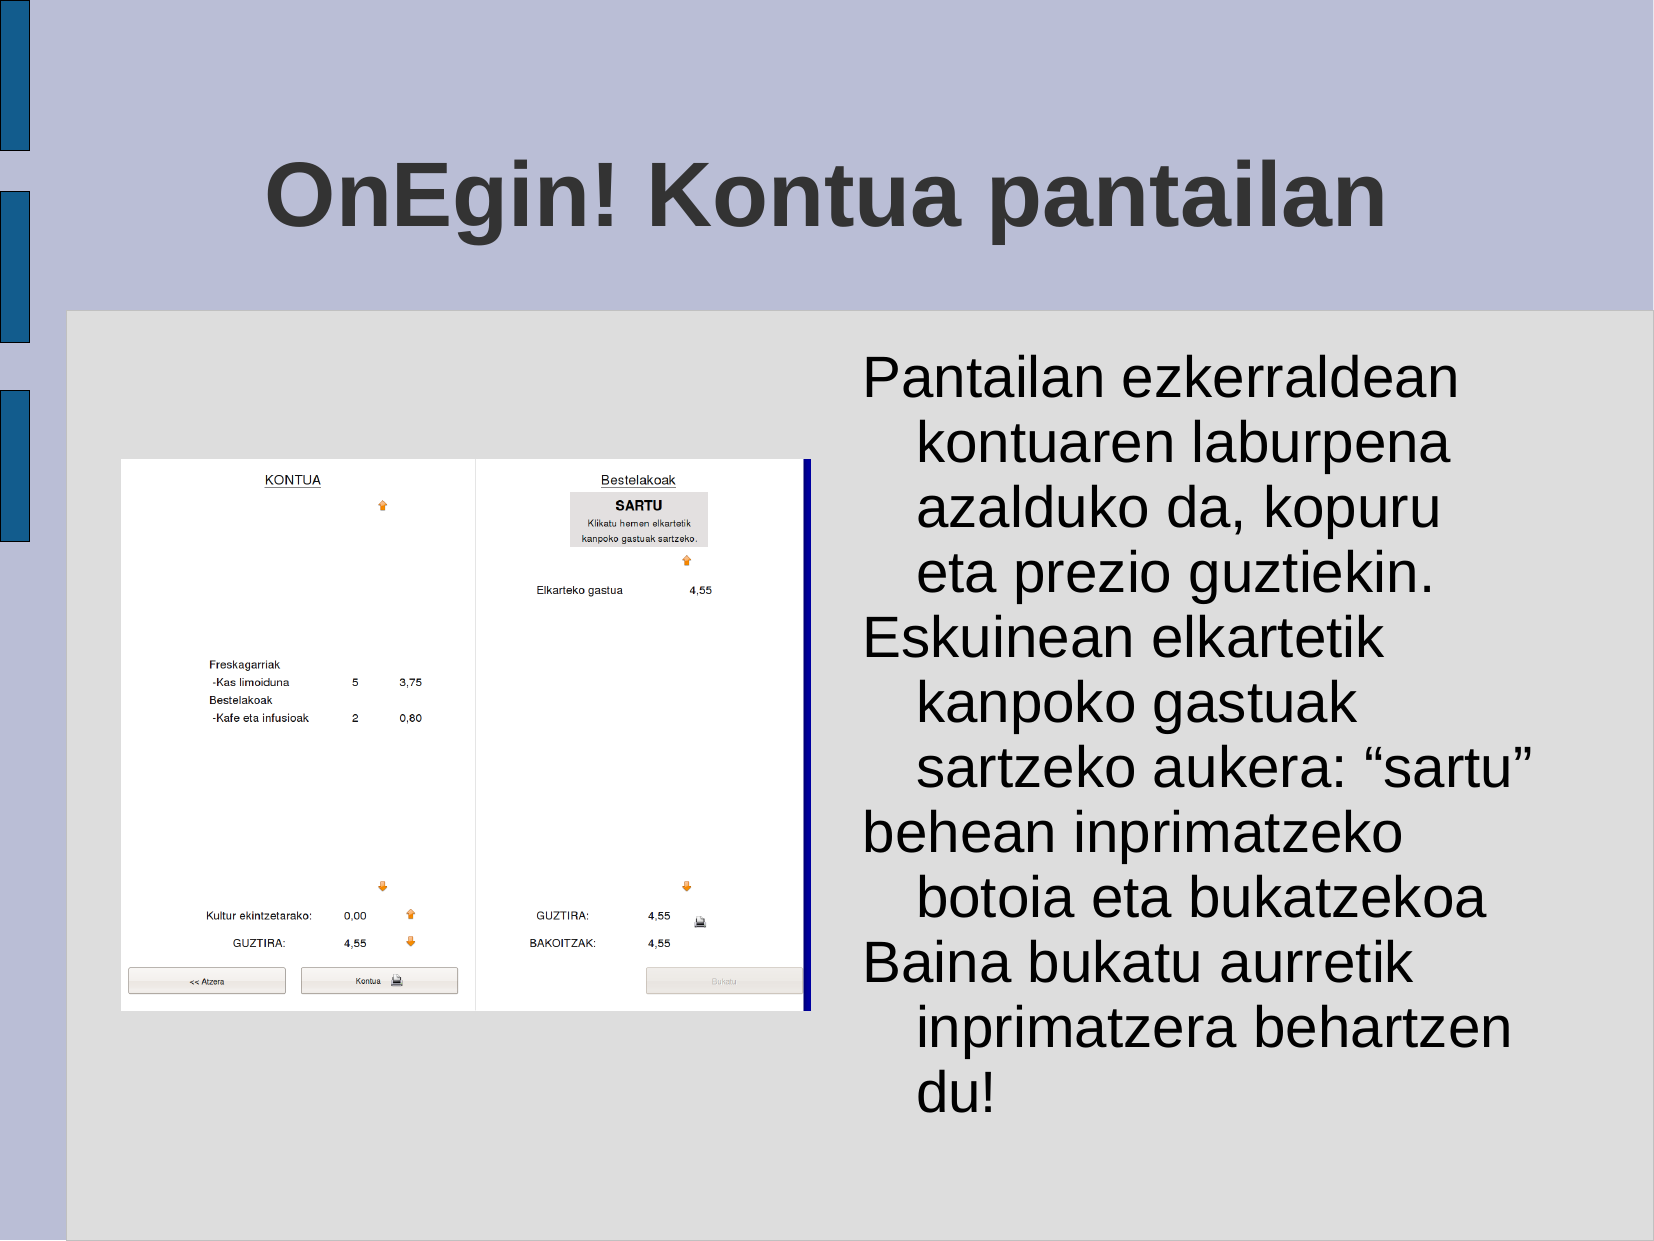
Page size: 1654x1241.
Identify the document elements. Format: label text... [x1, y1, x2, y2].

title OnEgin! Kontua pantailan [121, 98, 1534, 291]
picture [121, 459, 811, 1011]
list Pantailan ezkerraldean kontuaren laburpena azalduko da, kopuru eta prezio guztiekin. Eskuinean elkartetik kanpoko gastuak sartzeko aukera: “sartu” behean inprimatzeko botoia eta bukatzekoa Baina bukatu aurretik inprimatzera behartzen du! [845, 344, 1535, 1126]
